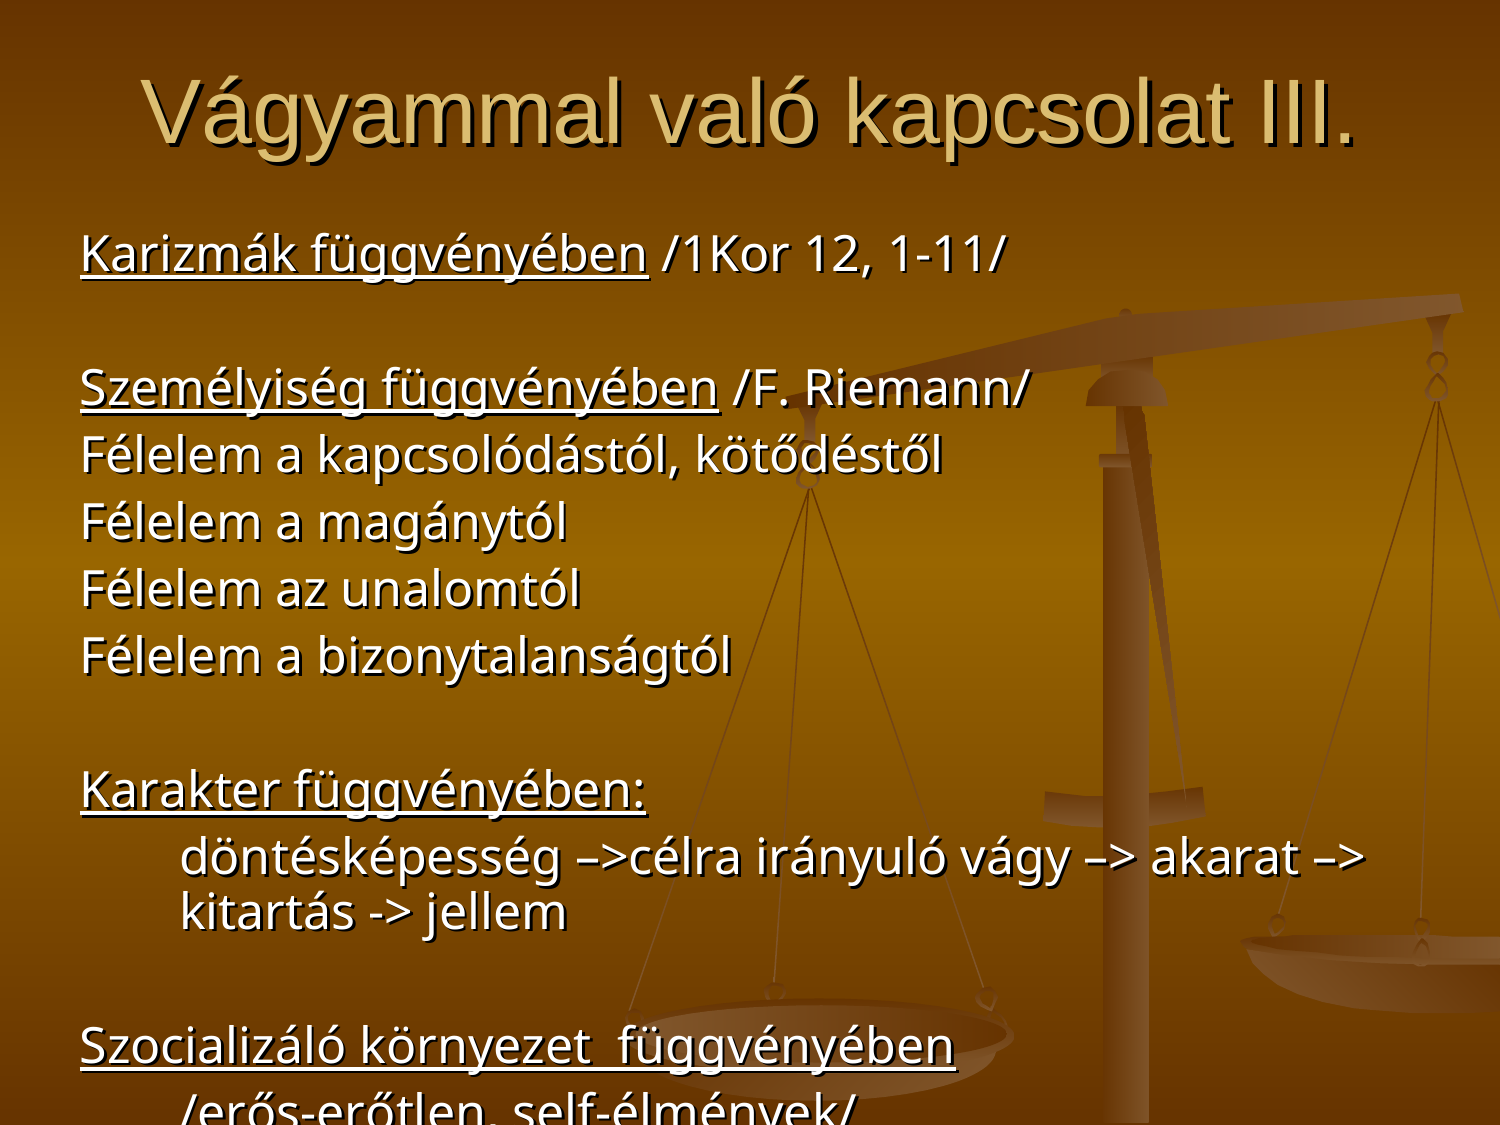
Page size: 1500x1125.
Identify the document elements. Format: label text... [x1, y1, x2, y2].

title Vágyammal való kapcsolat III. [75, 45, 1426, 179]
list Karizmák függvényében /1Kor 12, 1-11/ Személyiség függvényében /F. Riemann/ Félelem a kapcsolódástól, kötődéstől Félelem a magánytól Félelem az unalomtól Félelem a bizonytalanságtól Karakter függvényében: döntésképesség –>célra irányuló vágy –> akarat –> kitartás -> jellem Szocializáló környezet függvényében /erős-erőtlen, self-élmények/ [64, 219, 1412, 1117]
